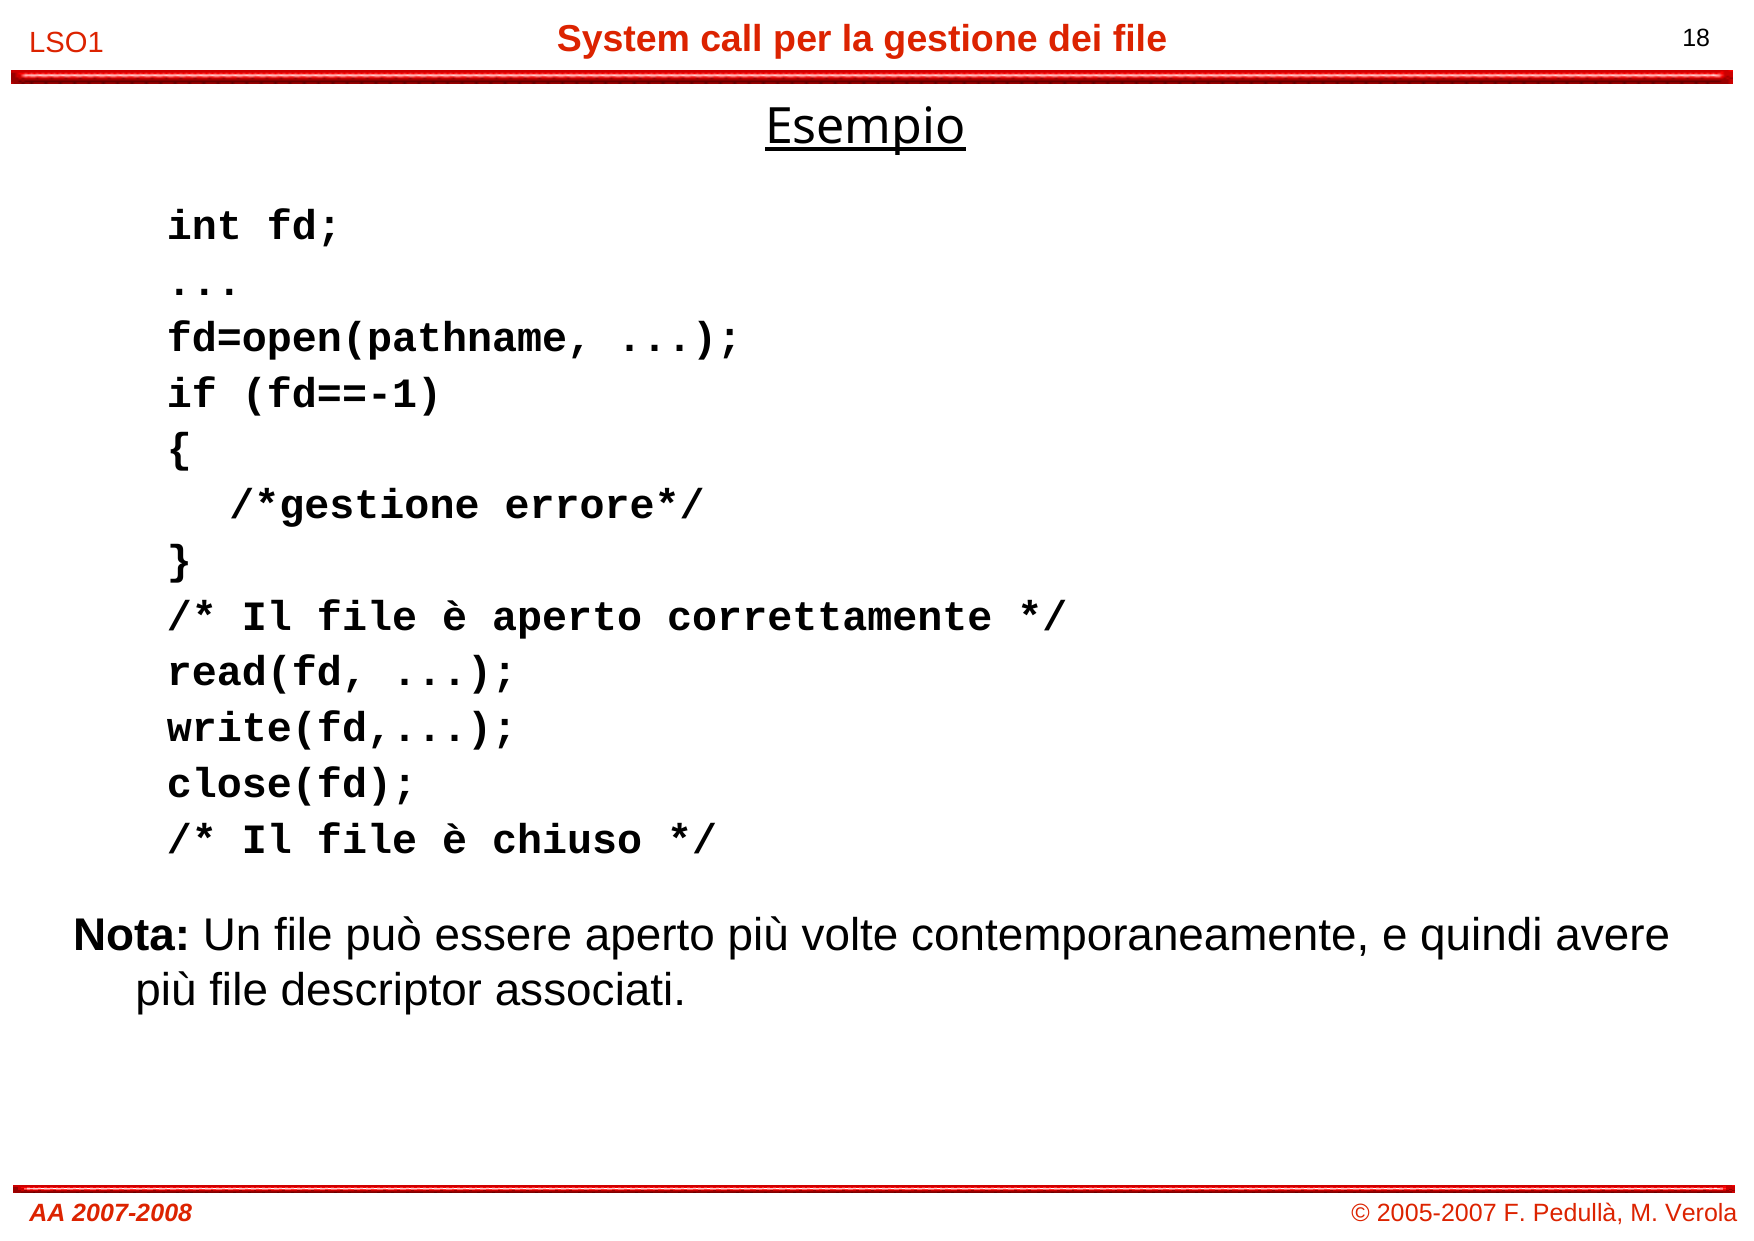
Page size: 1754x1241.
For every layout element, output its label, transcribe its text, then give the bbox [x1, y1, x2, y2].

title Esempio [514, 78, 1217, 174]
picture [13, 1185, 1735, 1193]
picture [11, 70, 1733, 84]
list int fd; ... fd=open(pathname, ...); if (fd==-1) { /*gestione errore*/ } /* Il file è aperto correttamente */ read(fd, ...); write(fd,...); close(fd); /* Il file è chiuso */ Nota: Un file può essere aperto più volte contemporaneamente, e quindi avere più file descriptor associati. [58, 188, 1696, 1157]
